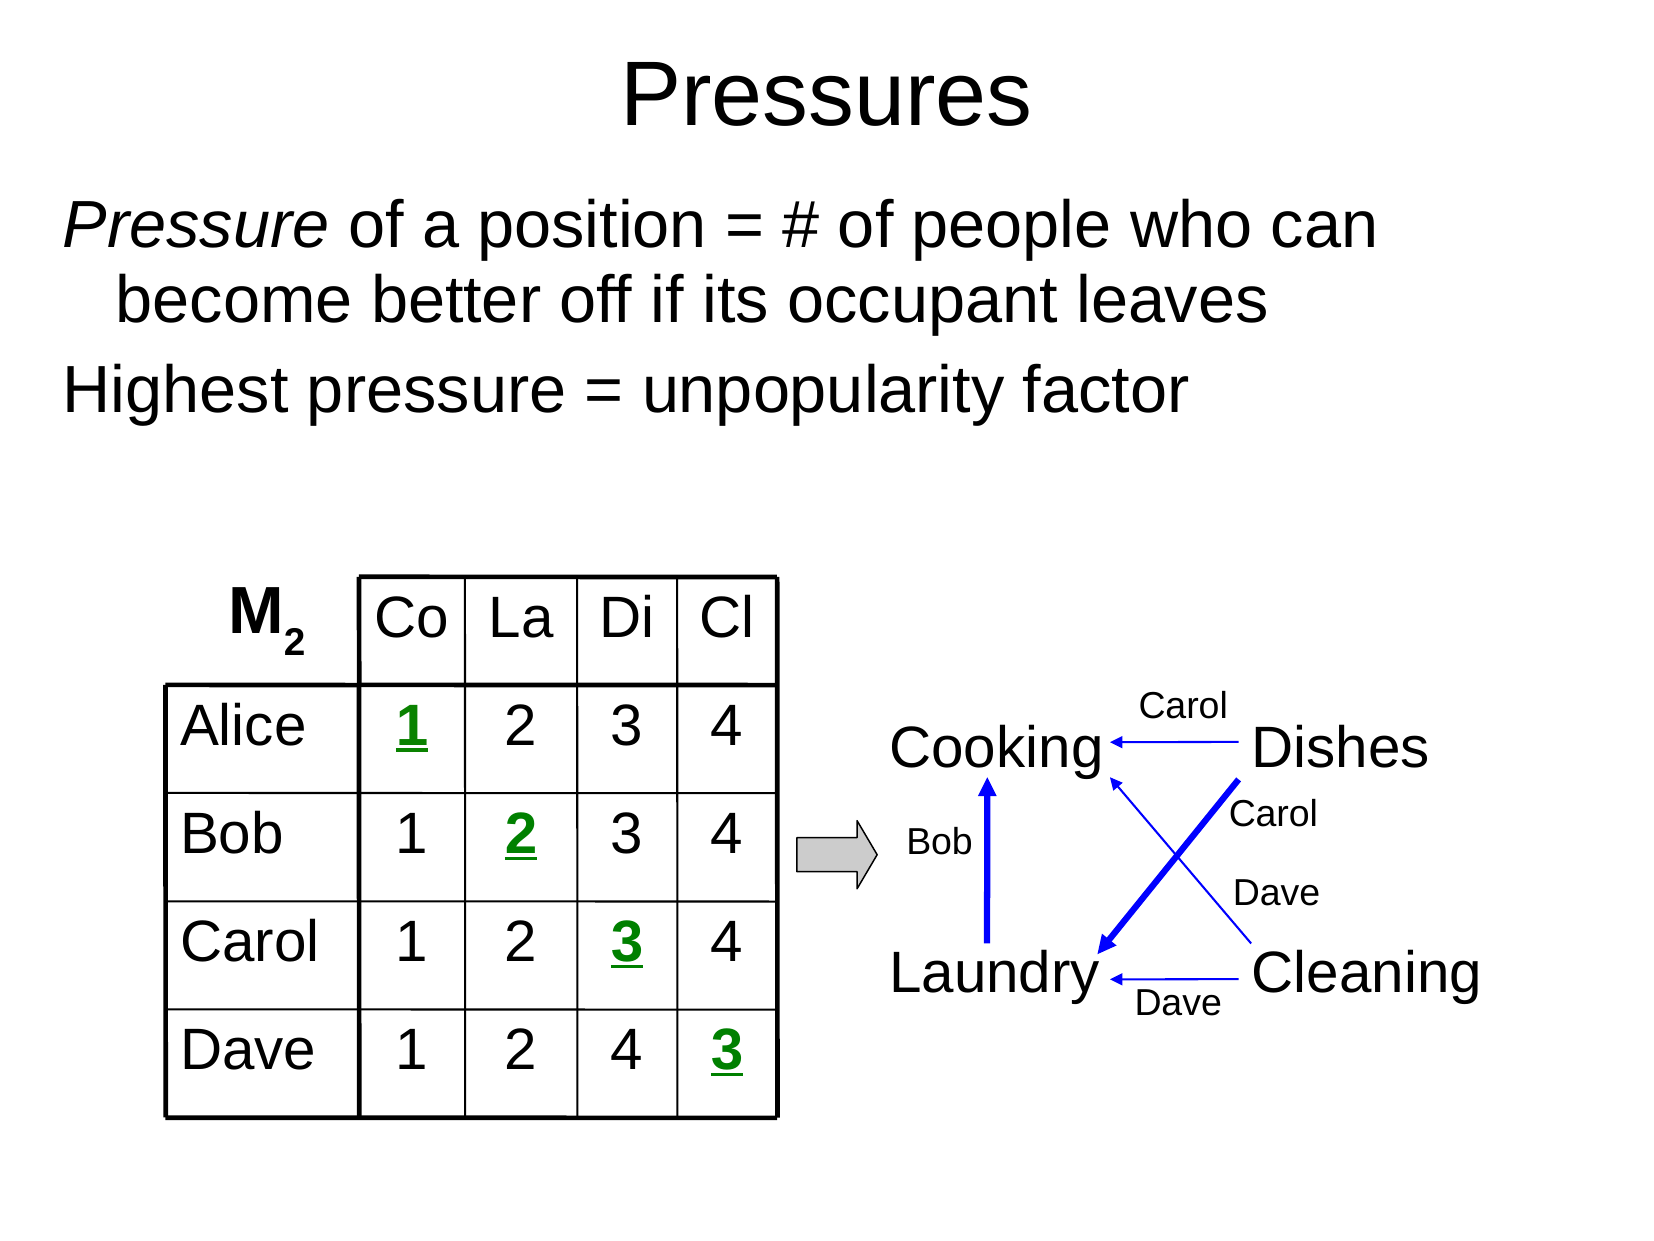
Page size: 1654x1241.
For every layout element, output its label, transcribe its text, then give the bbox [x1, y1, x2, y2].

text_box 3 [679, 1011, 775, 1115]
text_box Laundry [874, 916, 1116, 1013]
text_box 4 [579, 1011, 676, 1115]
text_box 4 [679, 903, 775, 1008]
text_box 3 [579, 688, 676, 792]
text_box 3 [579, 795, 676, 900]
text_box 2 [467, 1011, 576, 1115]
text_box Dave [1119, 973, 1241, 1048]
text_box Carol [168, 903, 356, 1008]
text_box Alice [168, 688, 356, 791]
text_box 2 [467, 795, 576, 900]
text_box 4 [679, 688, 774, 792]
text_box Cl [679, 580, 774, 682]
text_box 2 [467, 688, 576, 792]
text_box 1 [362, 688, 464, 792]
text_box Dave [168, 1011, 356, 1115]
text_box Dishes [1237, 691, 1446, 788]
text_box 3 [579, 903, 676, 1008]
text_box Carol [1123, 677, 1244, 752]
list Pressure of a position = # of people who can become better off if its occupant leaves Highest pressure = unpopularity factor [45, 187, 1609, 1226]
title Pressures [0, 7, 1654, 181]
text_box La [466, 580, 576, 682]
text_box Bob [168, 794, 356, 900]
text_box Dave [1218, 863, 1339, 938]
text_box Cooking [874, 691, 1119, 788]
text_box Cleaning [1237, 916, 1498, 1013]
text_box 4 [679, 795, 775, 900]
text_box Co [362, 580, 463, 682]
text_box [796, 820, 878, 889]
text_box Di [579, 580, 676, 682]
text_box 1 [362, 903, 464, 1008]
text_box 1 [362, 1011, 464, 1115]
text_box M2 [213, 564, 321, 672]
text_box Bob [891, 813, 1000, 888]
text_box 2 [467, 903, 576, 1008]
text_box Carol [1214, 785, 1335, 860]
text_box 1 [362, 795, 464, 900]
